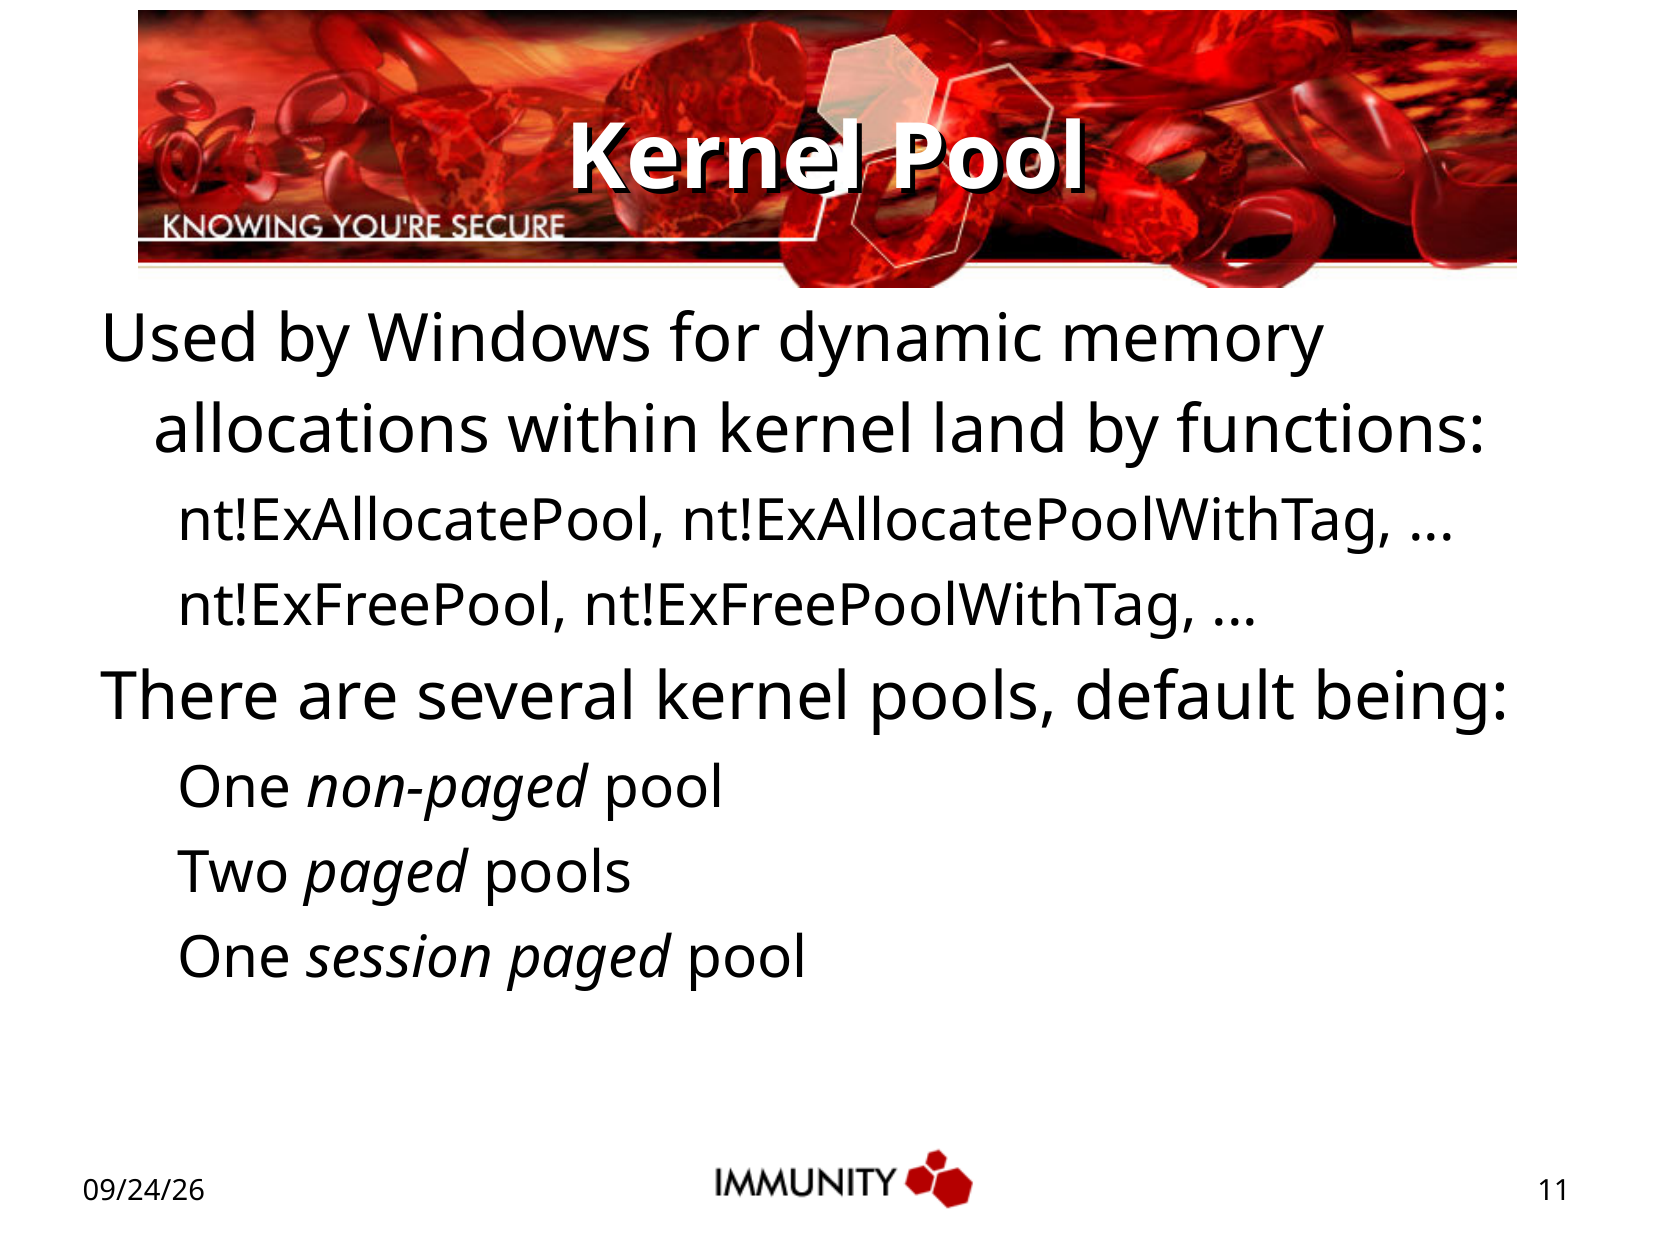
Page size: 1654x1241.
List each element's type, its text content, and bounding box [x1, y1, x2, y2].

list Used by Windows for dynamic memory allocations within kernel land by functions: nt!ExAllocatePool, nt!ExAllocatePoolWithTag, ... nt!ExFreePool, nt!ExFreePoolWithTag, ... There are several kernel pools, default being: One non-paged pool Two paged pools One session paged pool [82, 290, 1571, 1094]
title Kernel Pool [82, 49, 1571, 257]
picture [138, 10, 1517, 49]
picture [138, 257, 1517, 288]
picture [694, 1130, 984, 1235]
